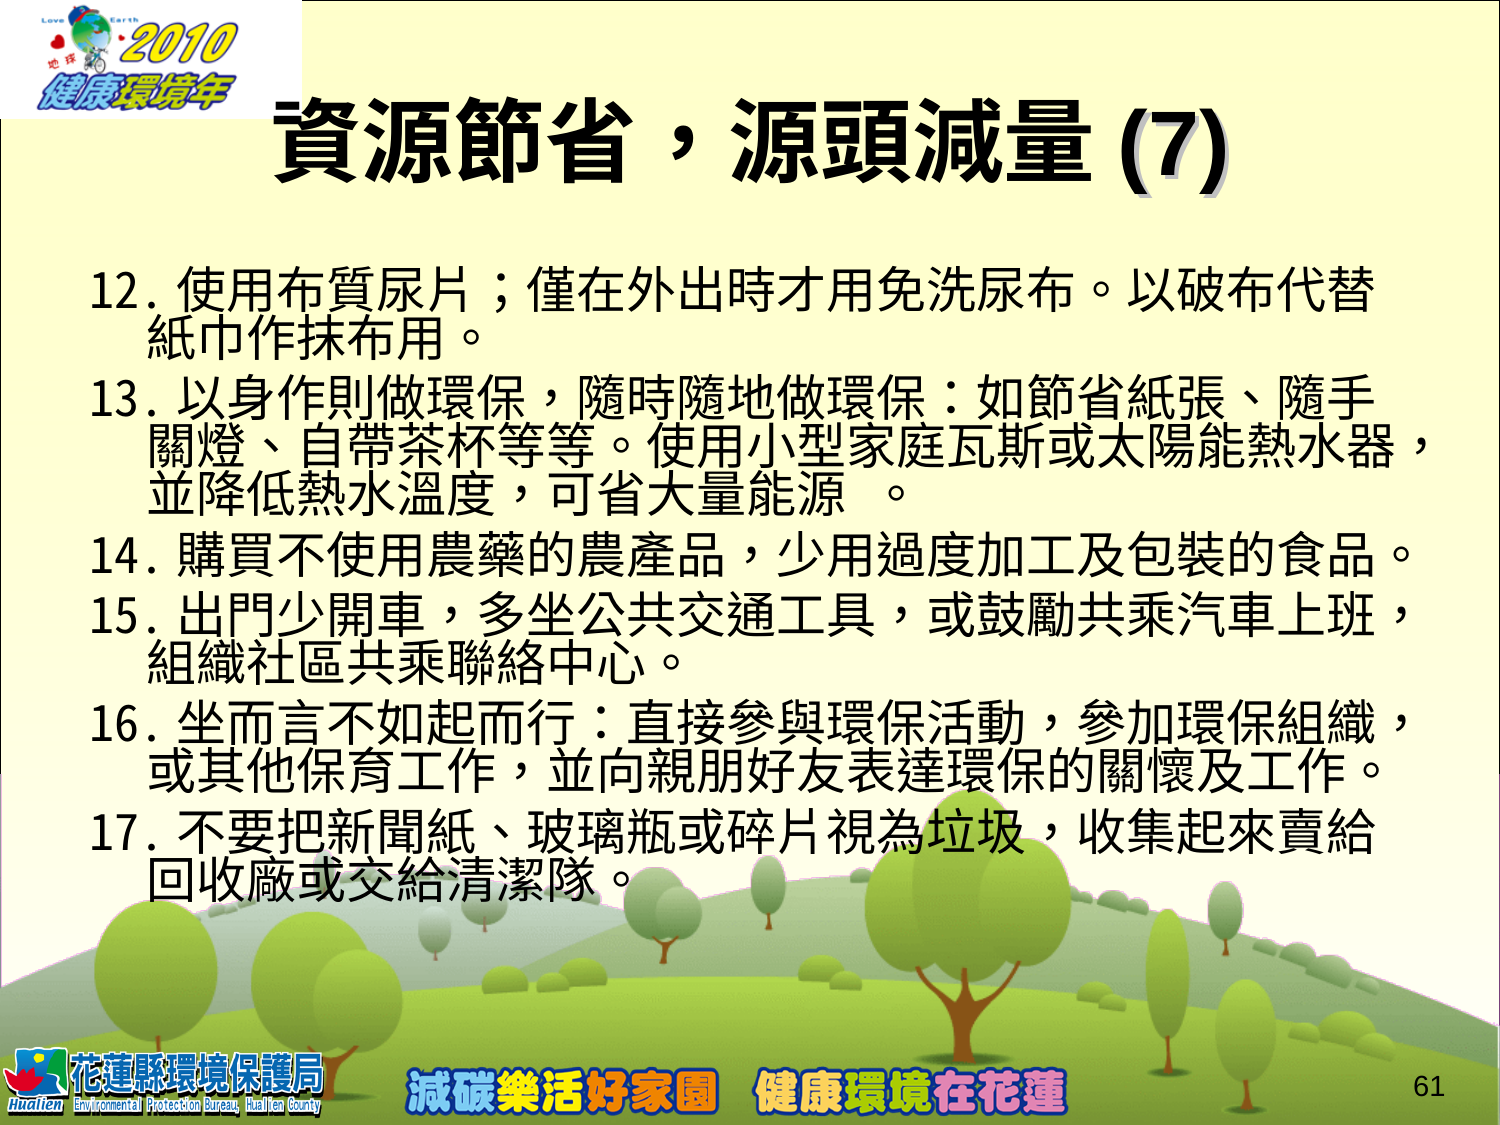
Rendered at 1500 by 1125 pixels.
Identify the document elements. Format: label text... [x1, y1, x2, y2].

picture [0, 774, 1500, 1125]
title 資源節省，源頭減量(7) [75, 45, 1426, 233]
picture [0, 0, 302, 119]
list 12.使用布質尿片；僅在外出時才用免洗尿布。以破布代替紙巾作抹布用。 13.以身作則做環保，隨時隨地做環保：如節省紙張、隨手關燈、自帶茶杯等等。使用小型家庭瓦斯或太陽能熱水器，並降低熱水溫度，可省大量能源 。 14.購買不使用農藥的農產品，少用過度加工及包裝的食品。 15.出門少開車，多坐公共交通工具，或鼓勵共乘汽車上班，組織社區共乘聯絡中心。 16.坐而言不如起而行：直接參與環保活動，參加環保組織，或其他保育工作，並向親朋好友表達環保的關懷及工作。 17.不要把新聞紙、玻璃瓶或碎片視為垃圾，收集起來賣給回收廠或交給清潔隊。 [75, 262, 1426, 1005]
